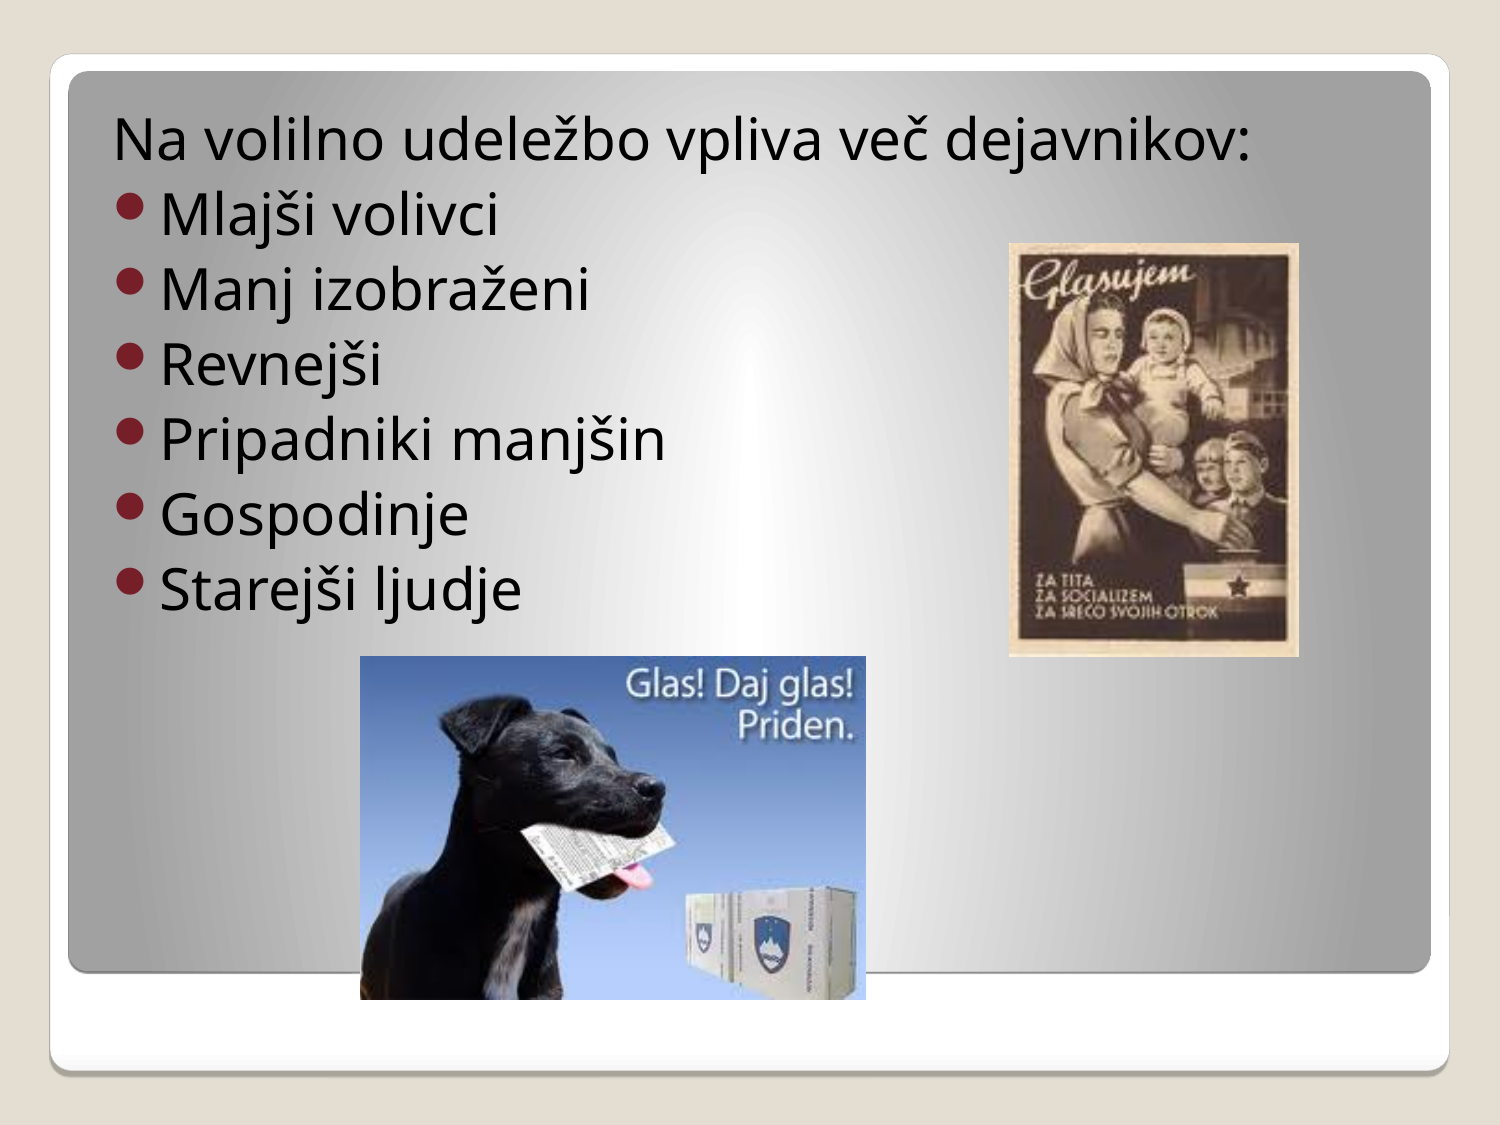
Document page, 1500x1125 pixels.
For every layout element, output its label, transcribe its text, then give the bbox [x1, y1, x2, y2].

picture [360, 656, 866, 1000]
list Na volilno udeležbo vpliva več dejavnikov: Mlajši volivci Manj izobraženi Revnejši Pripadniki manjšin Gospodinje Starejši ljudje [82, 86, 1425, 774]
picture [1009, 243, 1299, 657]
